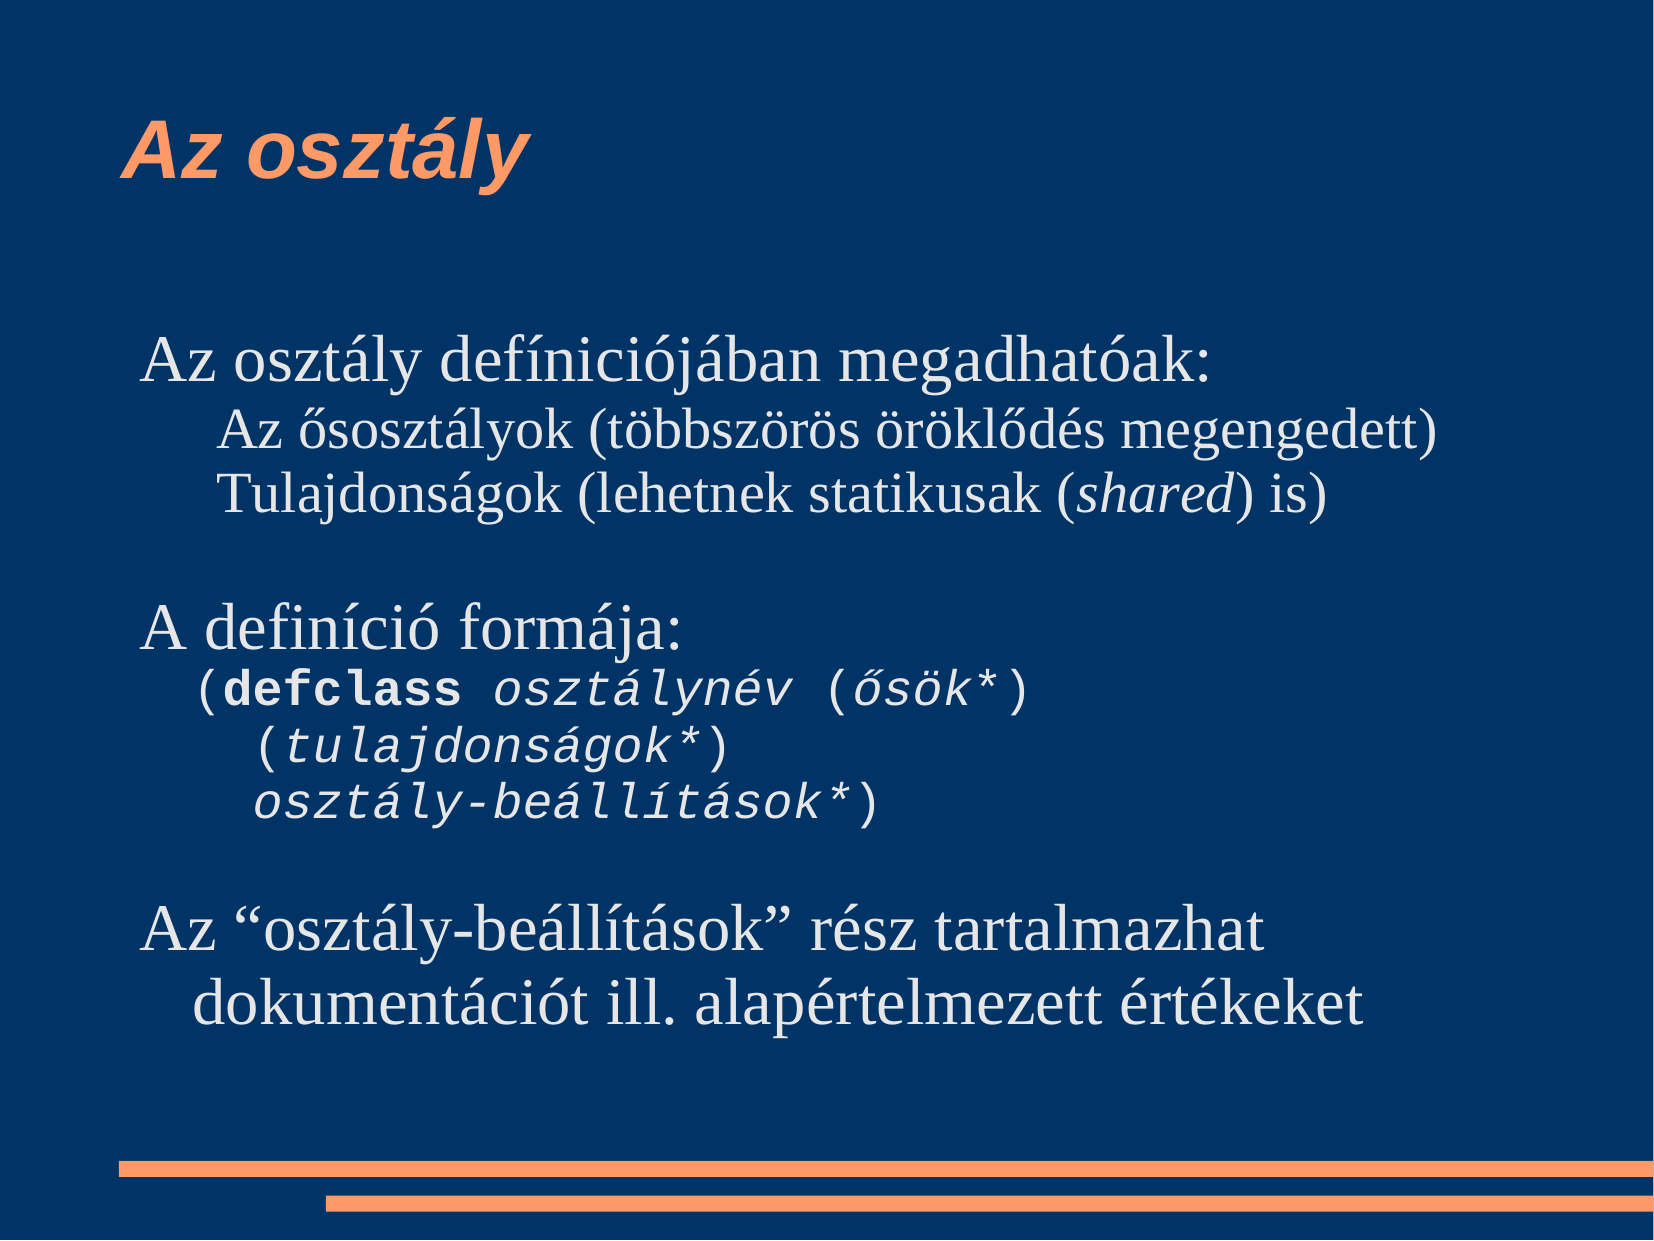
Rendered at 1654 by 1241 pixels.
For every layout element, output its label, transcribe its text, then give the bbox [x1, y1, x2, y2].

list Az osztály defíniciójában megadhatóak: Az ősosztályok (többszörös öröklődés megengedett) Tulajdonságok (lehetnek statikusak (shared) is) A definíció formája: (defclass osztálynév (ősök*) (tulajdonságok*) osztály-beállítások*) Az “osztály-beállítások” rész tartalmazhat dokumentációt ill. alapértelmezett értékeket [121, 322, 1561, 1118]
title Az osztály [121, 53, 1534, 247]
